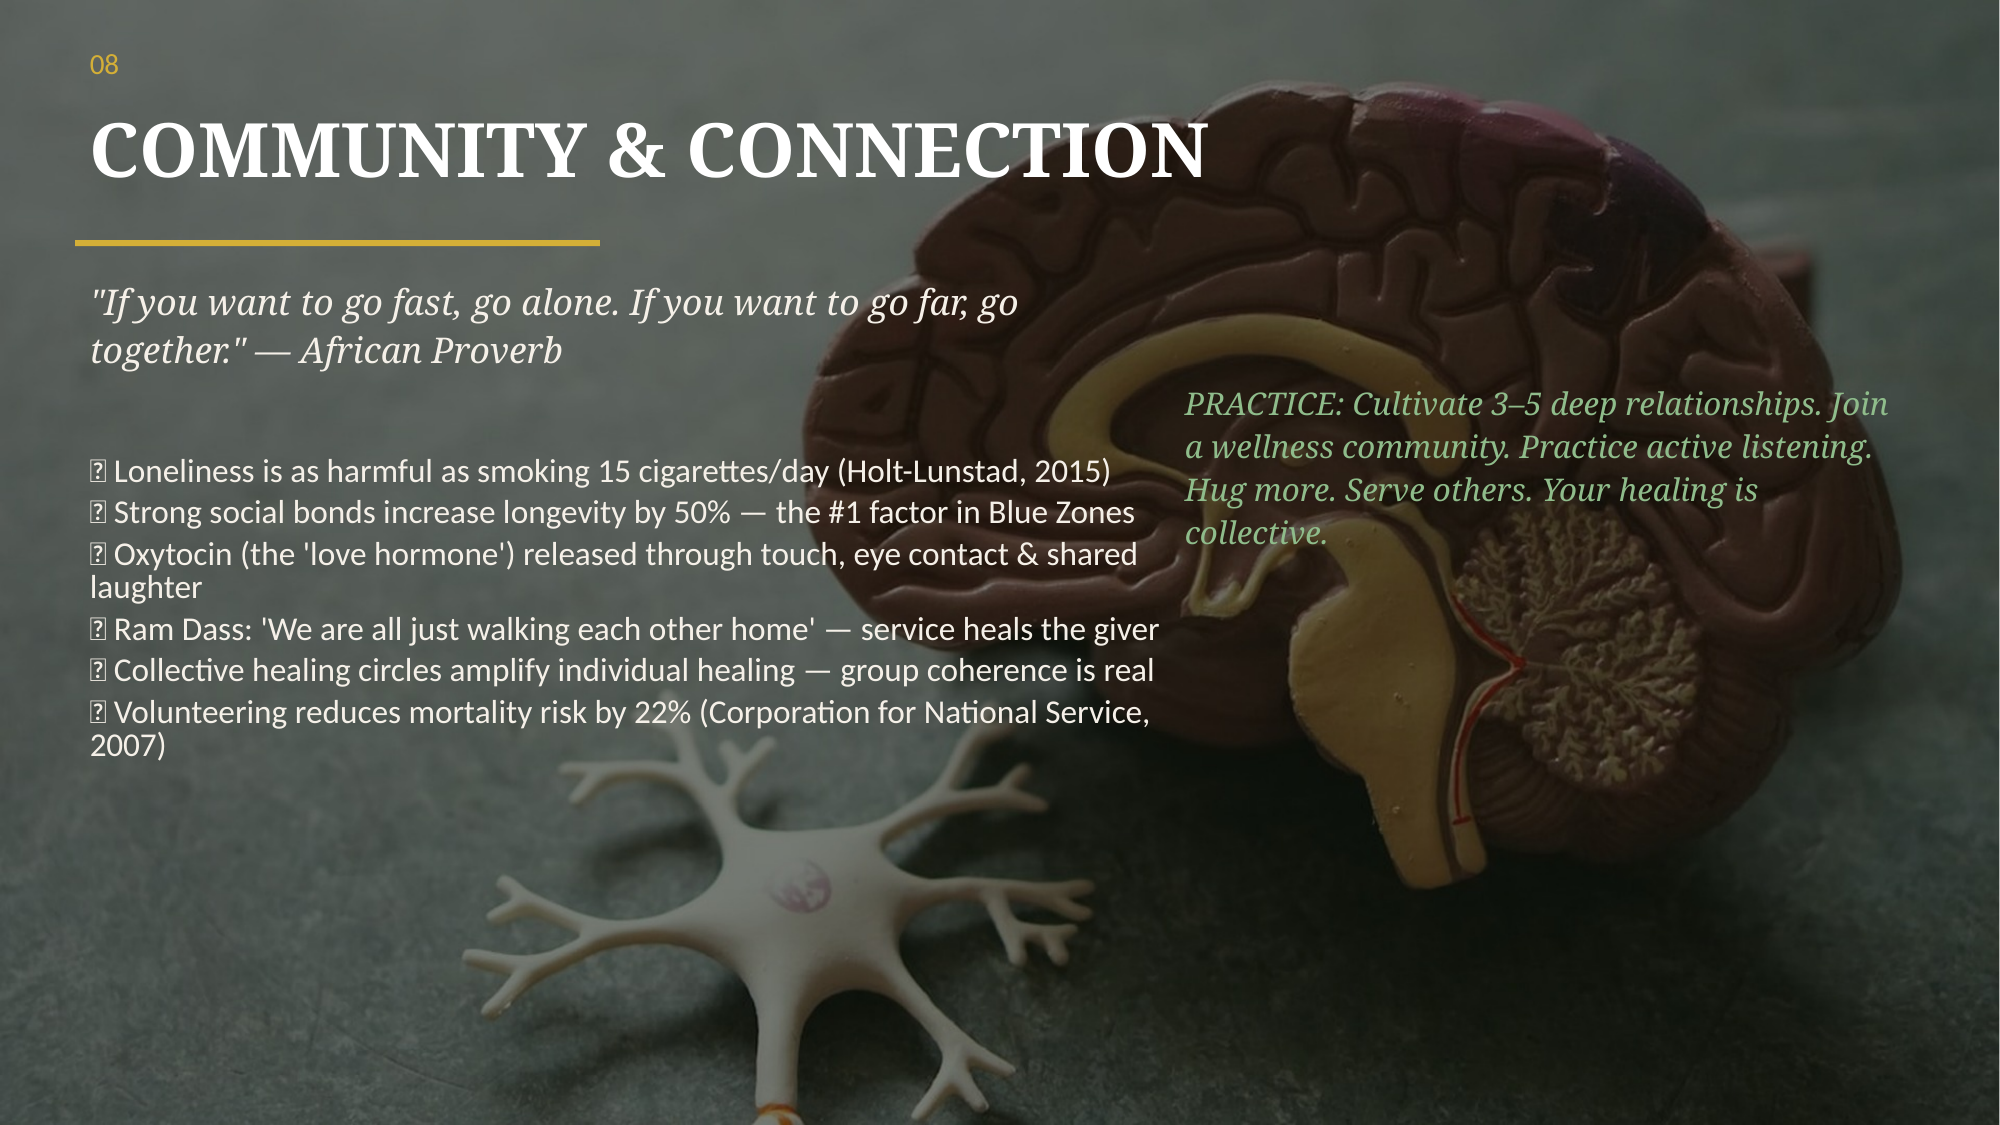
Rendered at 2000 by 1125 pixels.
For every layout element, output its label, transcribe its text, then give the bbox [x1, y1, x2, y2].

text_box 08 [75, 45, 301, 90]
text_box "If you want to go fast, go alone. If you want to go far, go together." — African Proverb [75, 270, 1200, 436]
text_box [75, 240, 600, 247]
text_box PRACTICE: Cultivate 3–5 deep relationships. Join a wellness community. Practice active listening. Hug more. Serve others. Your healing is collective. [1169, 375, 1920, 751]
text_box COMMUNITY & CONNECTION [75, 90, 1500, 226]
picture [0, 0, 2000, 1125]
text_box 🤝 Loneliness is as harmful as smoking 15 cigarettes/day (Holt-Lunstad, 2015) 🤝 Strong social bonds increase longevity by 50% — the #1 factor in Blue Zones 🤝 Oxytocin (the 'love hormone') released through touch, eye contact & shared laughter 🤝 Ram Dass: 'We are all just walking each other home' — service heals the giver 🤝 Collective healing circles amplify individual healing — group coherence is real 🤝 Volunteering reduces mortality risk by 22% (Corporation for National Service, 2007) [75, 450, 1200, 1020]
